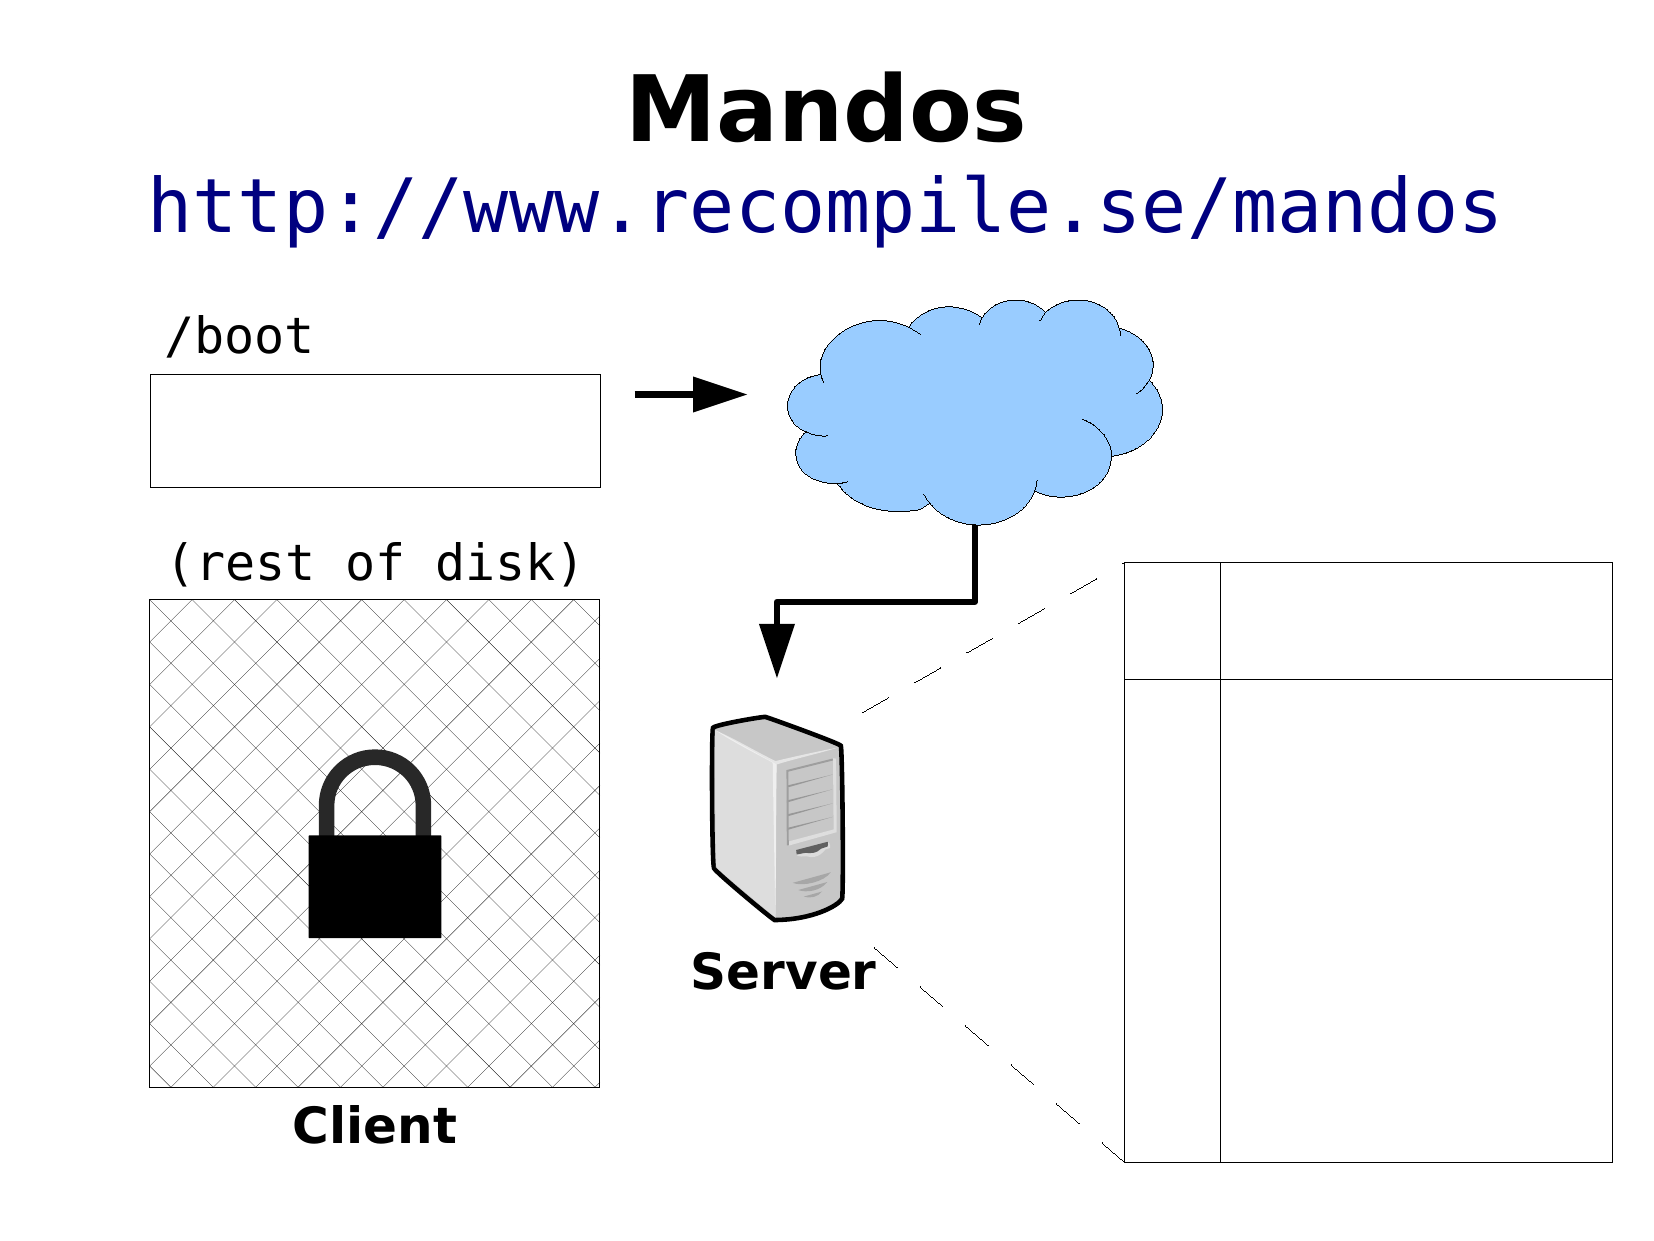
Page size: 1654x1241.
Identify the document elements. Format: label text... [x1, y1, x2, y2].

text_box [150, 374, 601, 488]
text_box [1124, 562, 1613, 1163]
text_box [149, 599, 600, 1088]
text_box /boot [150, 300, 330, 374]
text_box Client [277, 1089, 473, 1163]
text_box Server [676, 935, 892, 1009]
picture [672, 678, 882, 974]
text_box (rest of disk) [150, 526, 600, 638]
text_box [787, 300, 1163, 526]
title Mandos http://www.recompile.se/mandos [82, 49, 1571, 257]
picture [257, 726, 493, 961]
